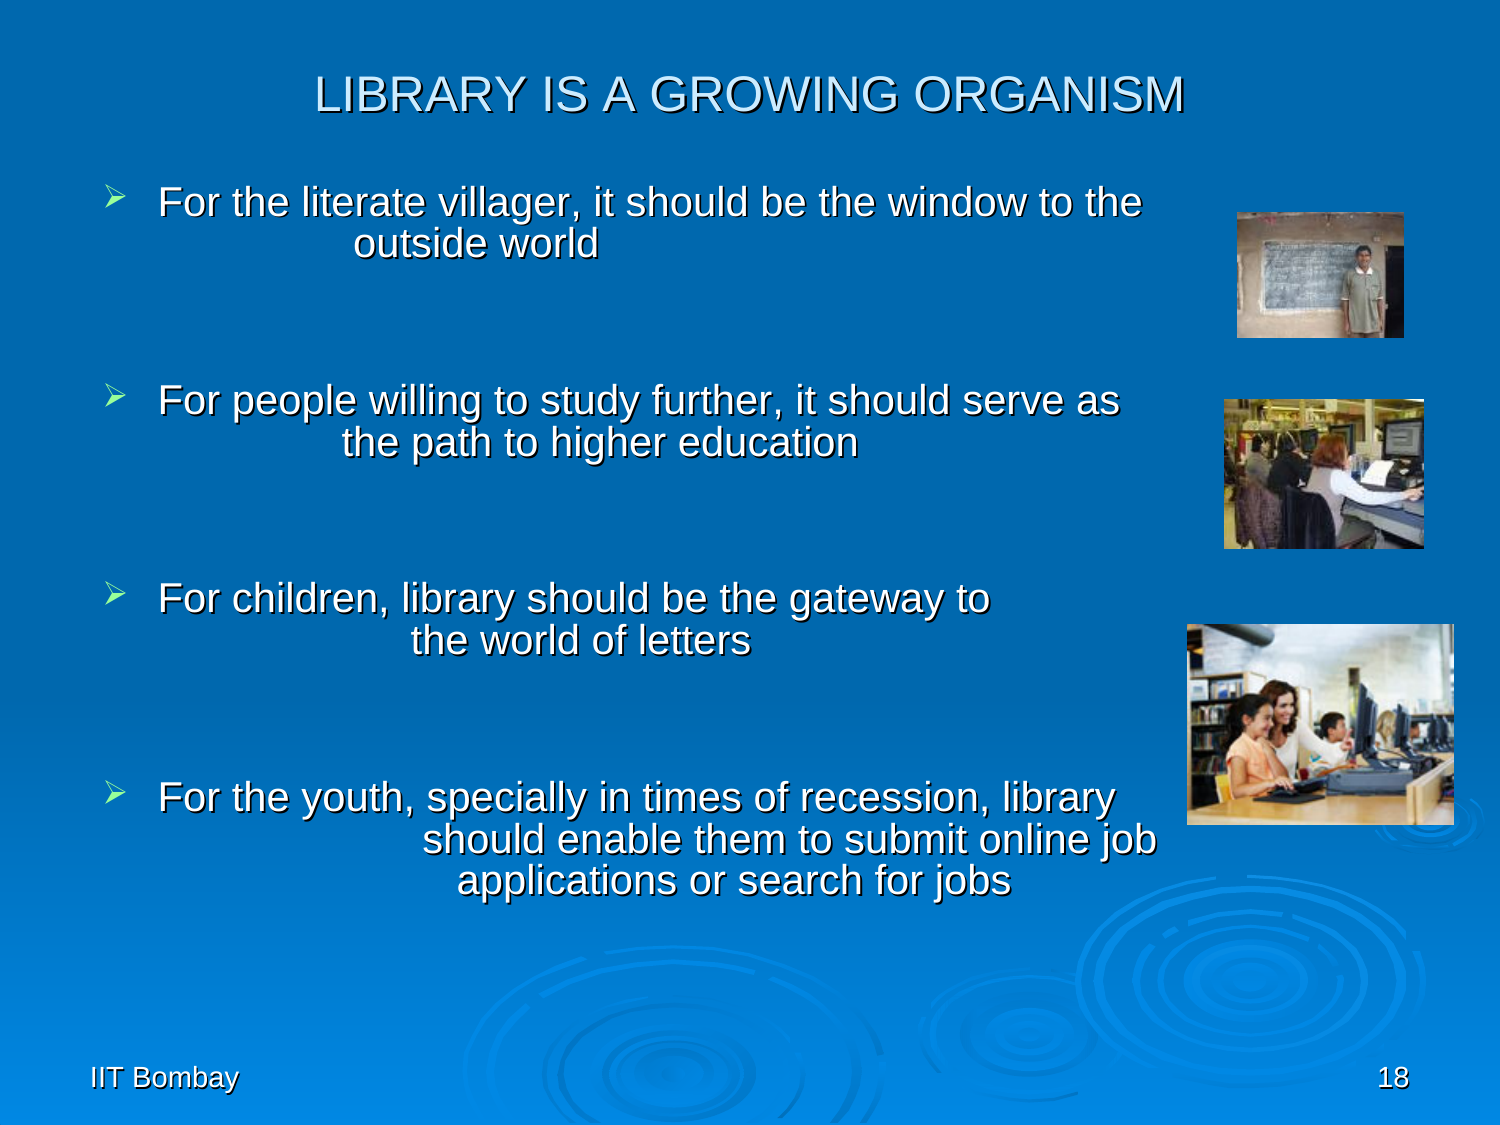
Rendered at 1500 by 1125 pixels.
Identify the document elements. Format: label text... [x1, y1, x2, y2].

picture [1237, 212, 1404, 338]
picture [1224, 399, 1424, 549]
picture [1187, 624, 1454, 826]
list For the literate villager, it should be the window to the outside world For people willing to study further, it should serve as the path to higher education For children, library should be the gateway to the world of letters For the youth, specially in times of recession, library should enable them to submit online job applications or search for jobs [87, 174, 1201, 1049]
title LIBRARY IS A GROWING ORGANISM [75, 24, 1426, 163]
